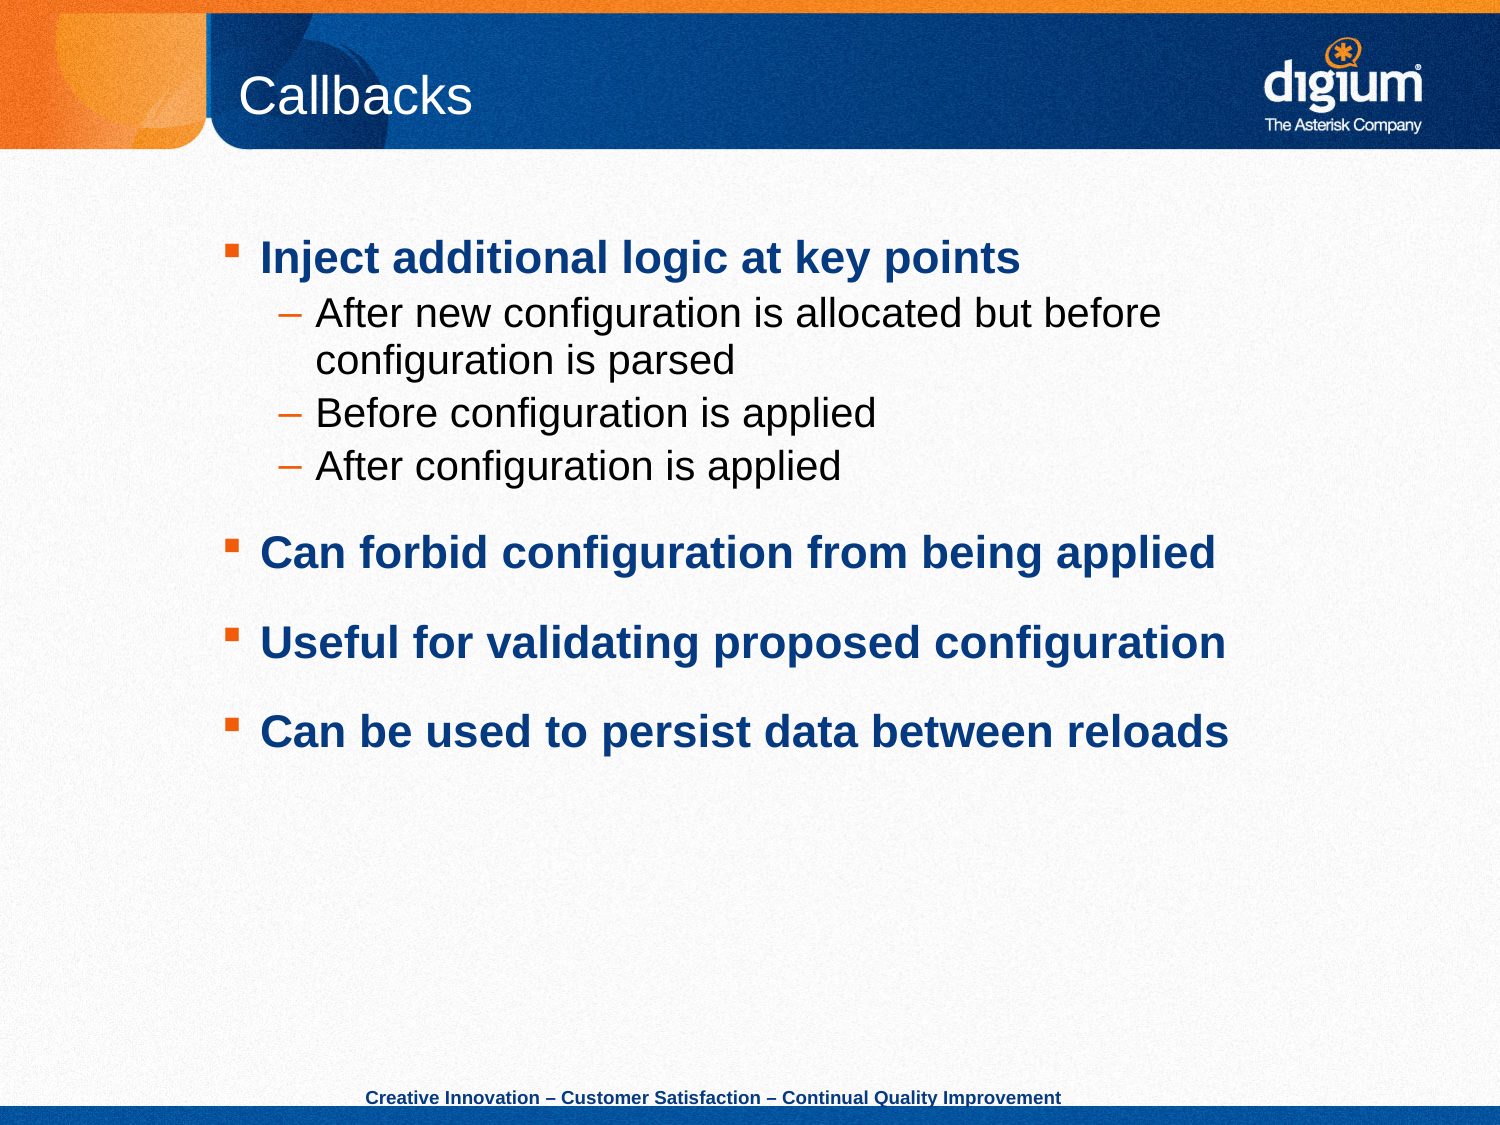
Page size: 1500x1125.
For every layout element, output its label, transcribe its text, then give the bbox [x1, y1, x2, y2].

picture [0, 0, 1500, 1125]
title Callbacks [238, 27, 1243, 127]
list Inject additional logic at key points After new configuration is allocated but before configuration is parsed Before configuration is applied After configuration is applied Can forbid configuration from being applied Useful for validating proposed configuration Can be used to persist data between reloads [206, 224, 1301, 967]
